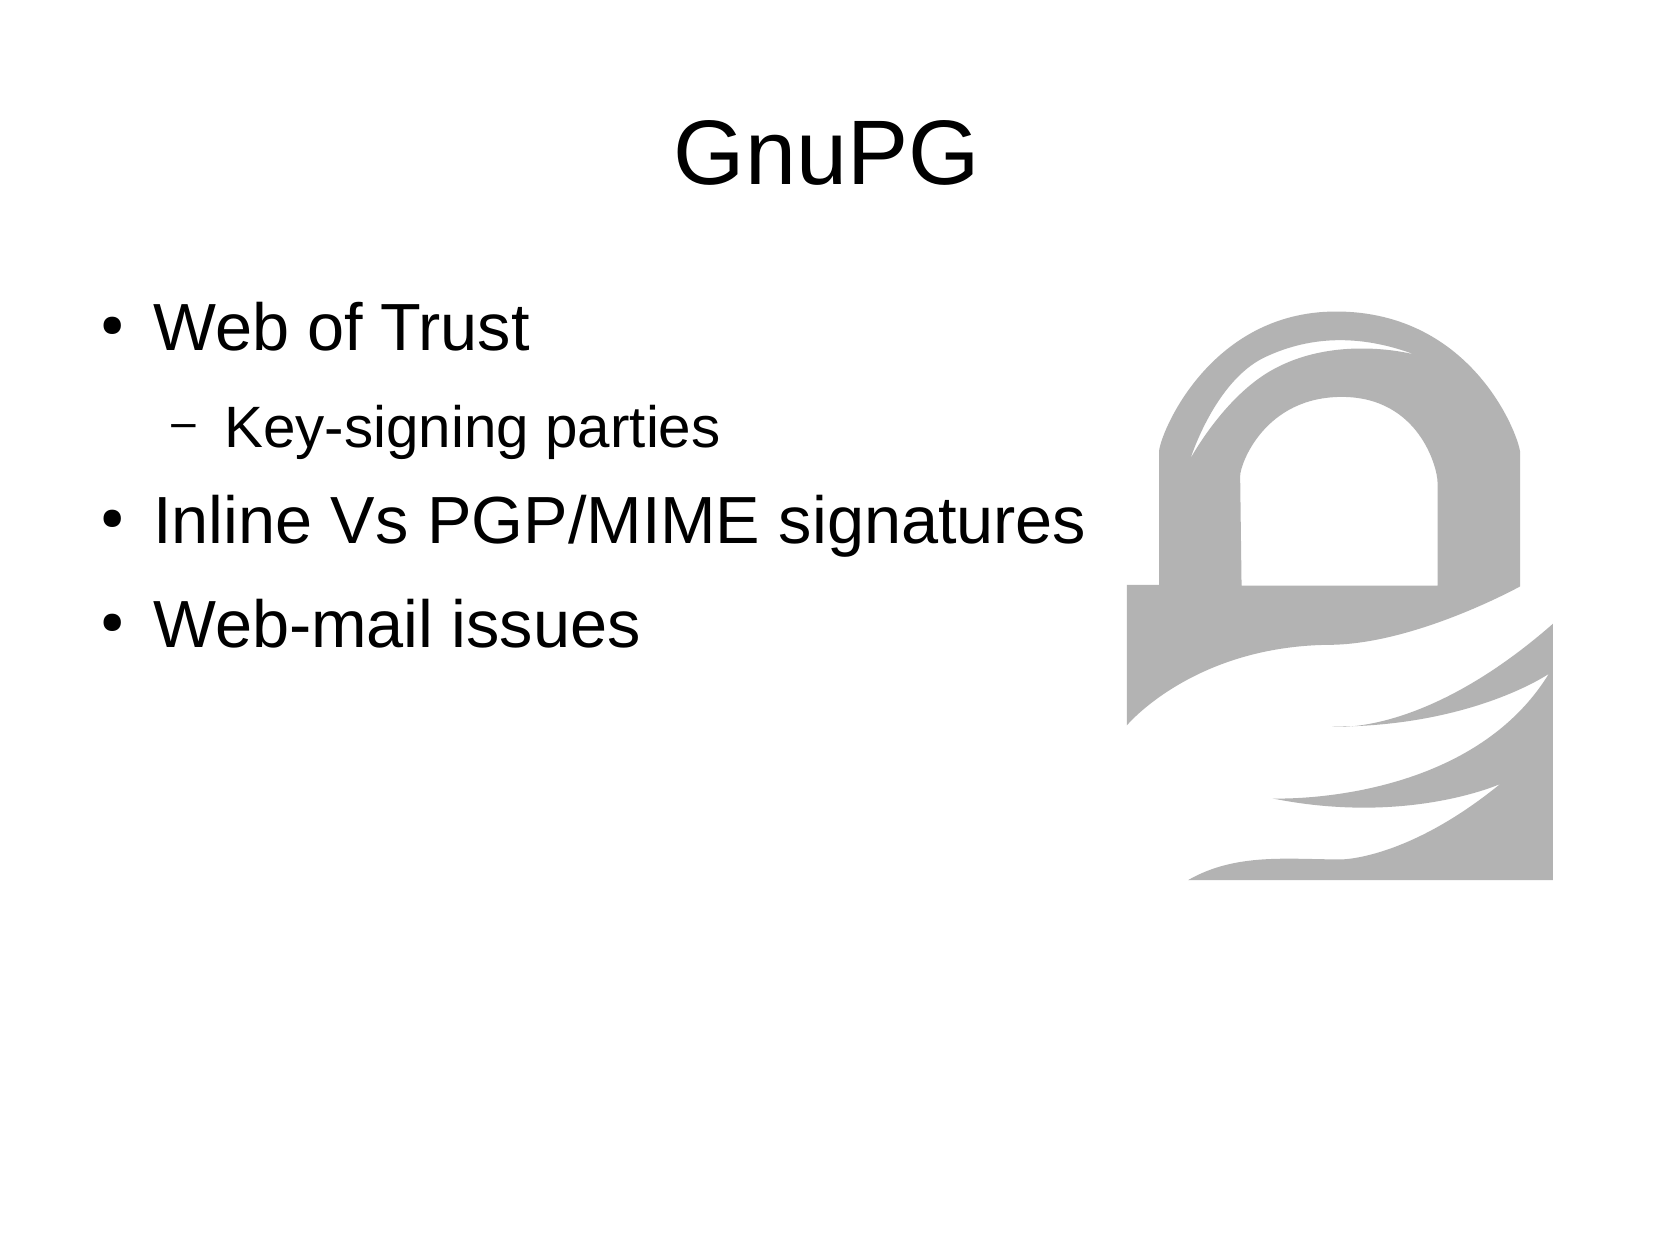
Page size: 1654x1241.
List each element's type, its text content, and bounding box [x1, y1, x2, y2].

picture [1026, 282, 1654, 910]
list Web of Trust Key-signing parties Inline Vs PGP/MIME signatures Web-mail issues [82, 290, 1571, 1010]
title GnuPG [82, 49, 1571, 257]
